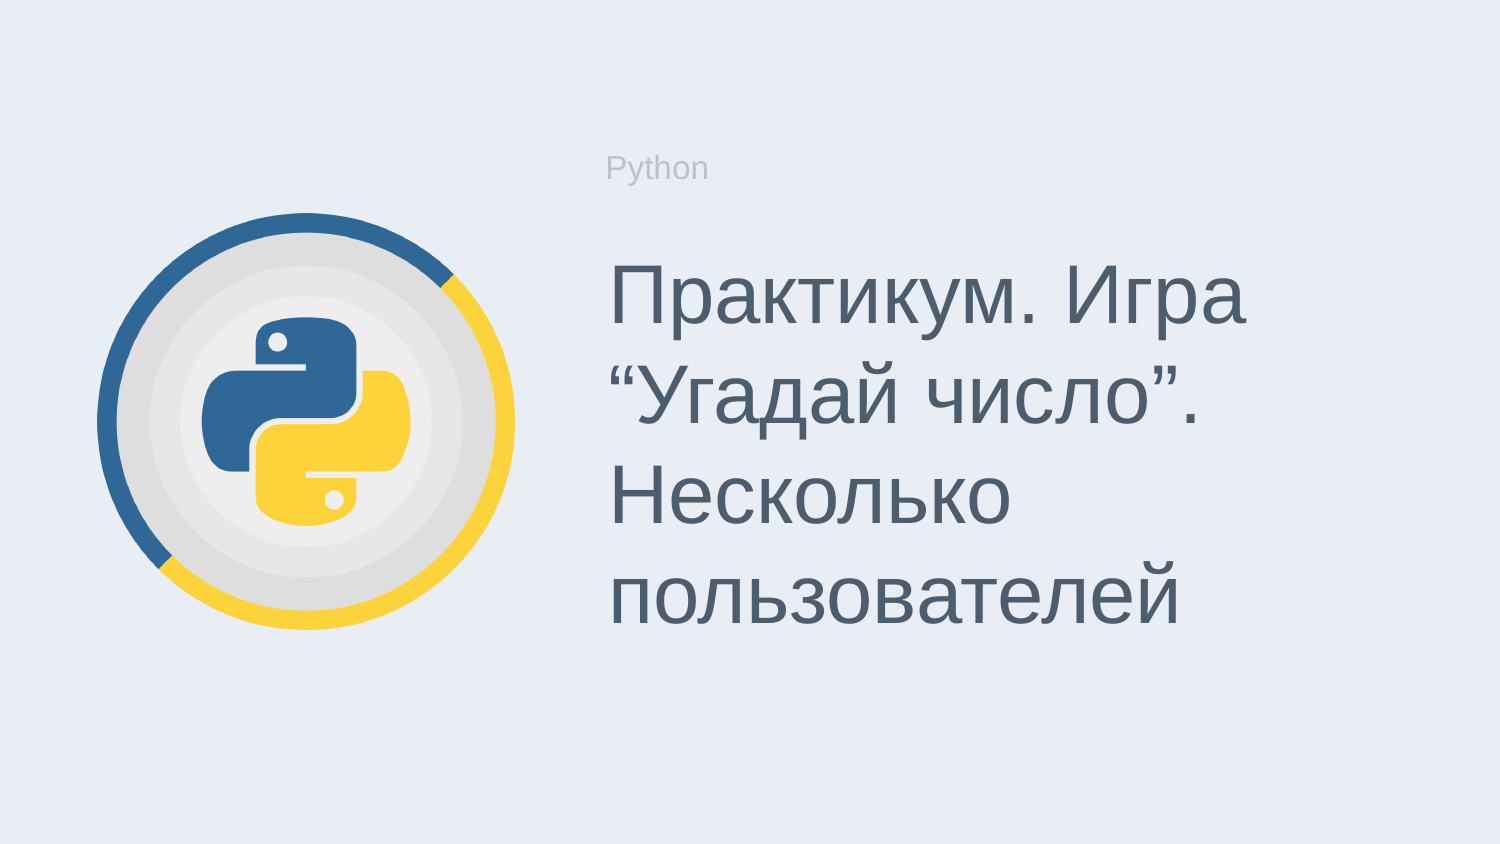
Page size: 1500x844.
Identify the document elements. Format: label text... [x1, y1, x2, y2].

title Python [601, 141, 1182, 188]
text_box Практикум. Игра “Угадай число”. Несколько пользователей [603, 235, 1423, 630]
picture [97, 213, 515, 630]
